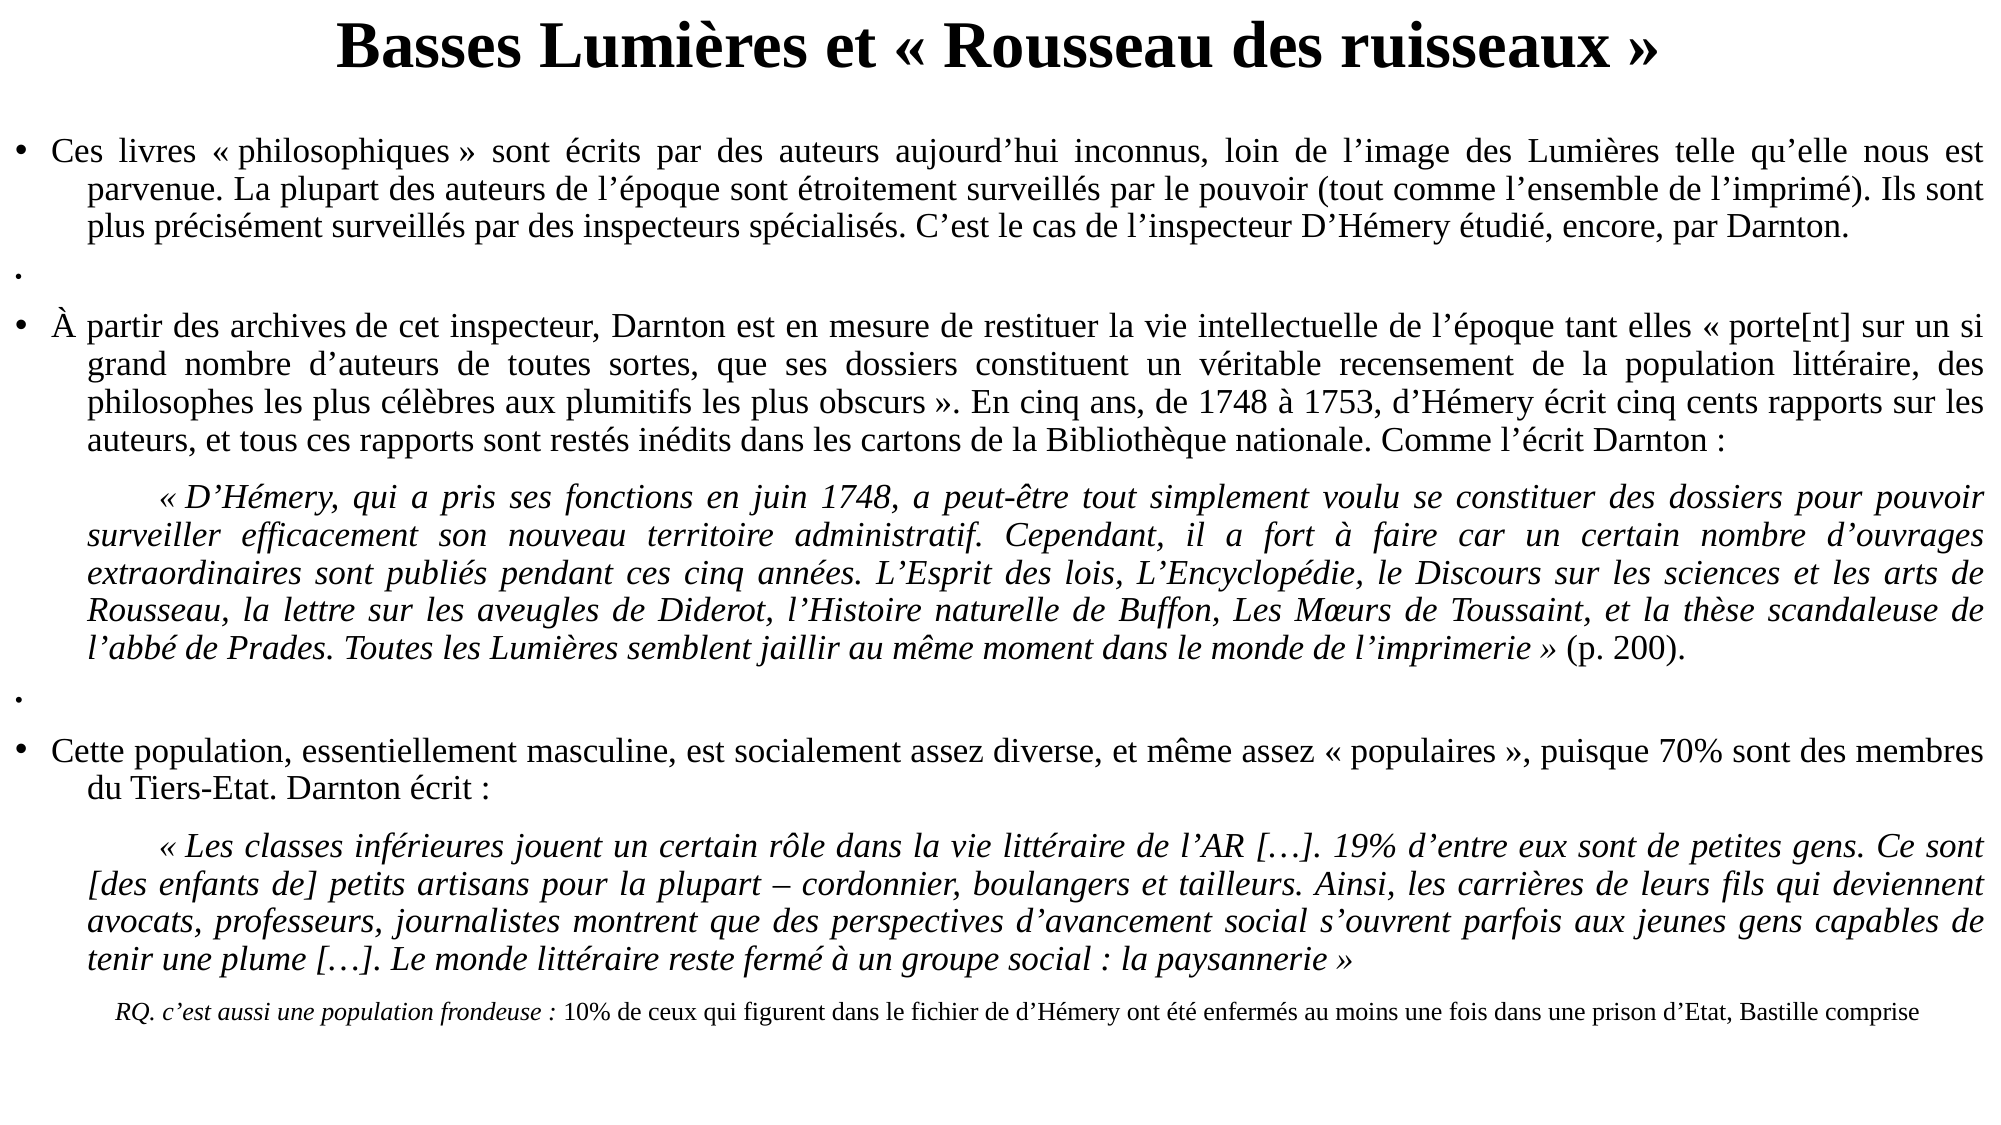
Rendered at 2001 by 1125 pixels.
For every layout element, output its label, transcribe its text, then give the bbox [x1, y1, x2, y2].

title Basses Lumières et « Rousseau des ruisseaux » [249, 0, 1750, 93]
list Ces livres « philosophiques » sont écrits par des auteurs aujourd’hui inconnus, loin de l’image des Lumières telle qu’elle nous est parvenue. La plupart des auteurs de l’époque sont étroitement surveillés par le pouvoir (tout comme l’ensemble de l’imprimé). Ils sont plus précisément surveillés par des inspecteurs spécialisés. C’est le cas de l’inspecteur D’Hémery étudié, encore, par Darnton. À partir des archives de cet inspecteur, Darnton est en mesure de restituer la vie intellectuelle de l’époque tant elles « porte[nt] sur un si grand nombre d’auteurs de toutes sortes, que ses dossiers constituent un véritable recensement de la population littéraire, des philosophes les plus célèbres aux plumitifs les plus obscurs ». En cinq ans, de 1748 à 1753, d’Hémery écrit cinq cents rapports sur les auteurs, et tous ces rapports sont restés inédits dans les cartons de la Bibliothèque nationale. Comme l’écrit Darnton : « D’Hémery, qui a pris ses fonctions en juin 1748, a peut-être tout simplement voulu se constituer des dossiers pour pouvoir surveiller efficacement son nouveau territoire administratif. Cependant, il a fort à faire car un certain nombre d’ouvrages extraordinaires sont publiés pendant ces cinq années. L’Esprit des lois, L’Encyclopédie, le Discours sur les sciences et les arts de Rousseau, la lettre sur les aveugles de Diderot, l’Histoire naturelle de Buffon, Les Mœurs de Toussaint, et la thèse scandaleuse de l’abbé de Prades. Toutes les Lumières semblent jaillir au même moment dans le monde de l’imprimerie » (p. 200). Cette population, essentiellement masculine, est socialement assez diverse, et même assez « populaires », puisque 70% sont des membres du Tiers-Etat. Darnton écrit : « Les classes inférieures jouent un certain rôle dans la vie littéraire de l’AR […]. 19% d’entre eux sont de petites gens. Ce sont [des enfants de] petits artisans pour la plupart – cordonnier, boulangers et tailleurs. Ainsi, les carrières de leurs fils qui deviennent avocats, professeurs, journalistes montrent que des perspectives d’avancement social s’ouvrent parfois aux jeunes gens capables de tenir une plume […]. Le monde littéraire reste fermé à un groupe social : la paysannerie » RQ. c’est aussi une population frondeuse : 10% de ceux qui figurent dans le fichier de d’Hémery ont été enfermés au moins une fois dans une prison d’Etat, Bastille comprise [0, 124, 2000, 1125]
